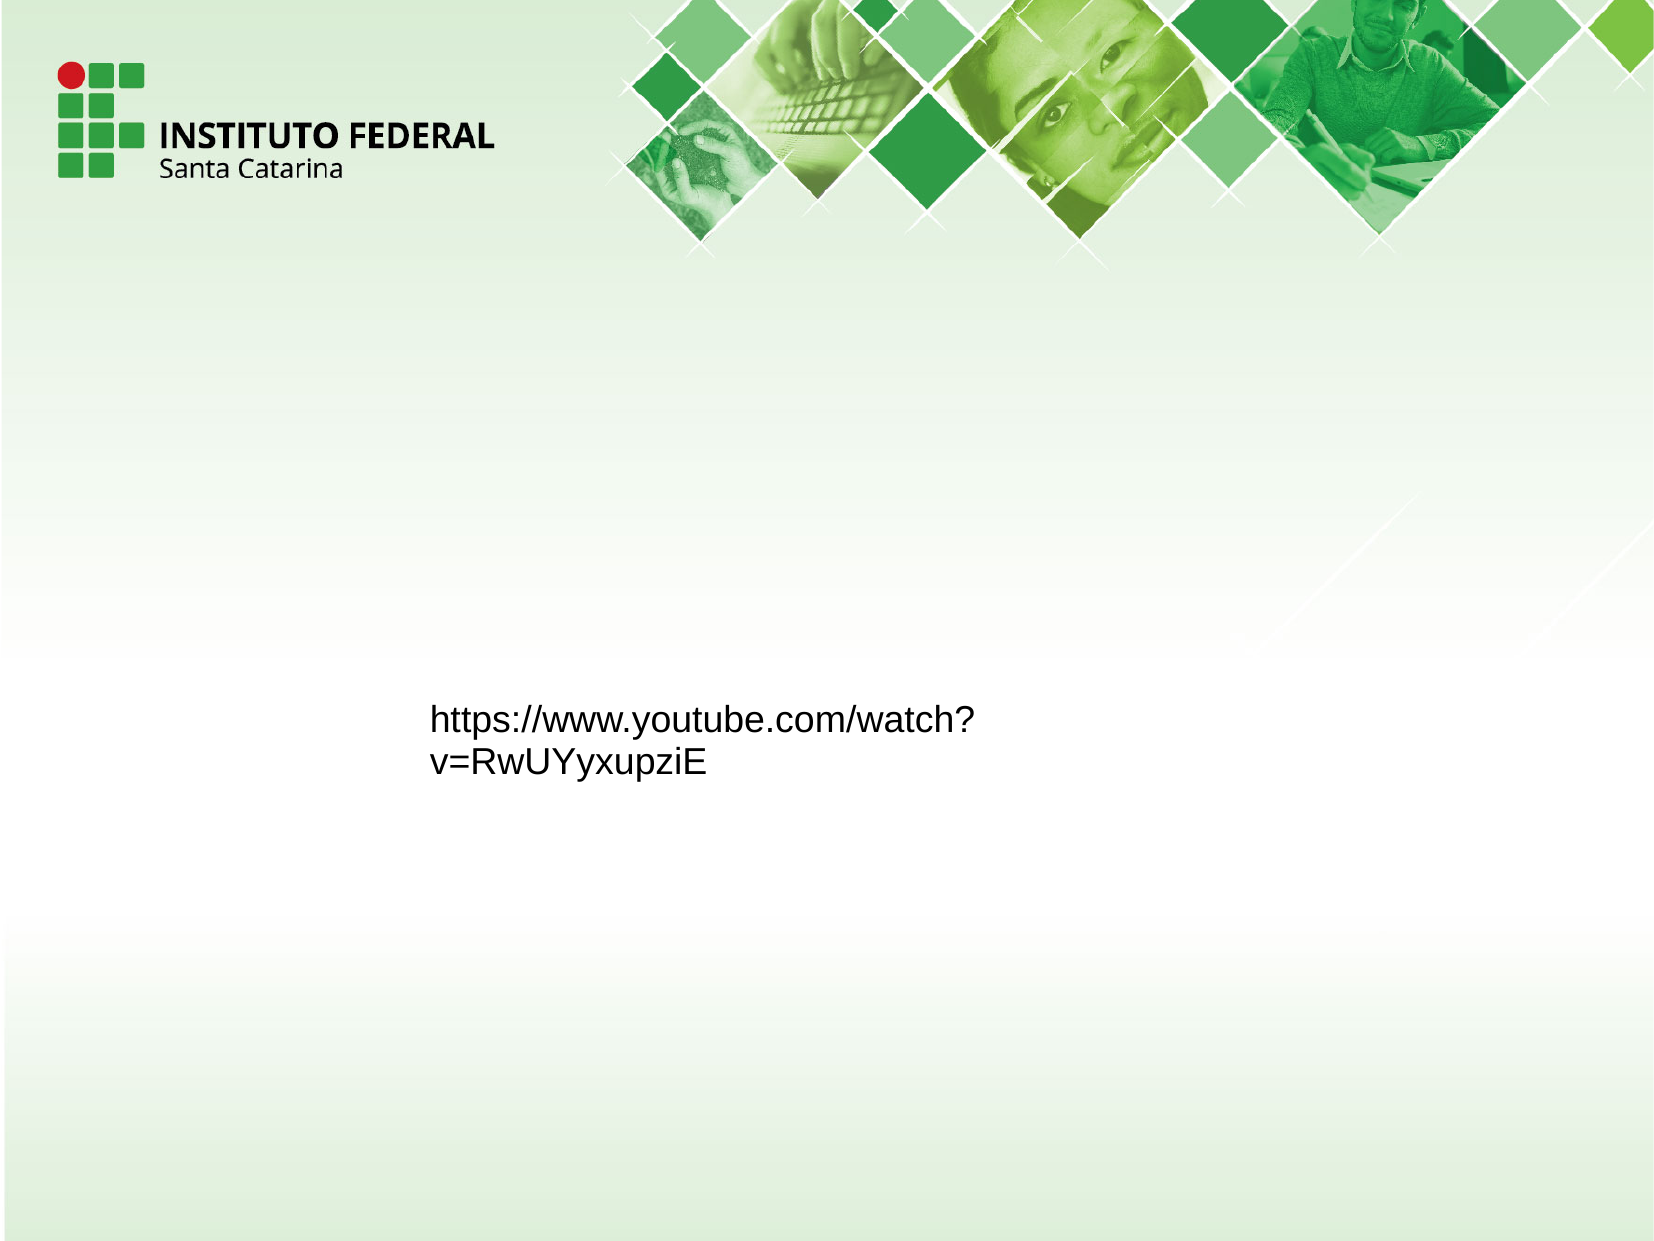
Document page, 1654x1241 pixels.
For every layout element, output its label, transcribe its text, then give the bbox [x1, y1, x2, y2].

text_box https://www.youtube.com/watch?v=RwUYyxupziE [415, 690, 1263, 748]
picture [1, 0, 1654, 1241]
